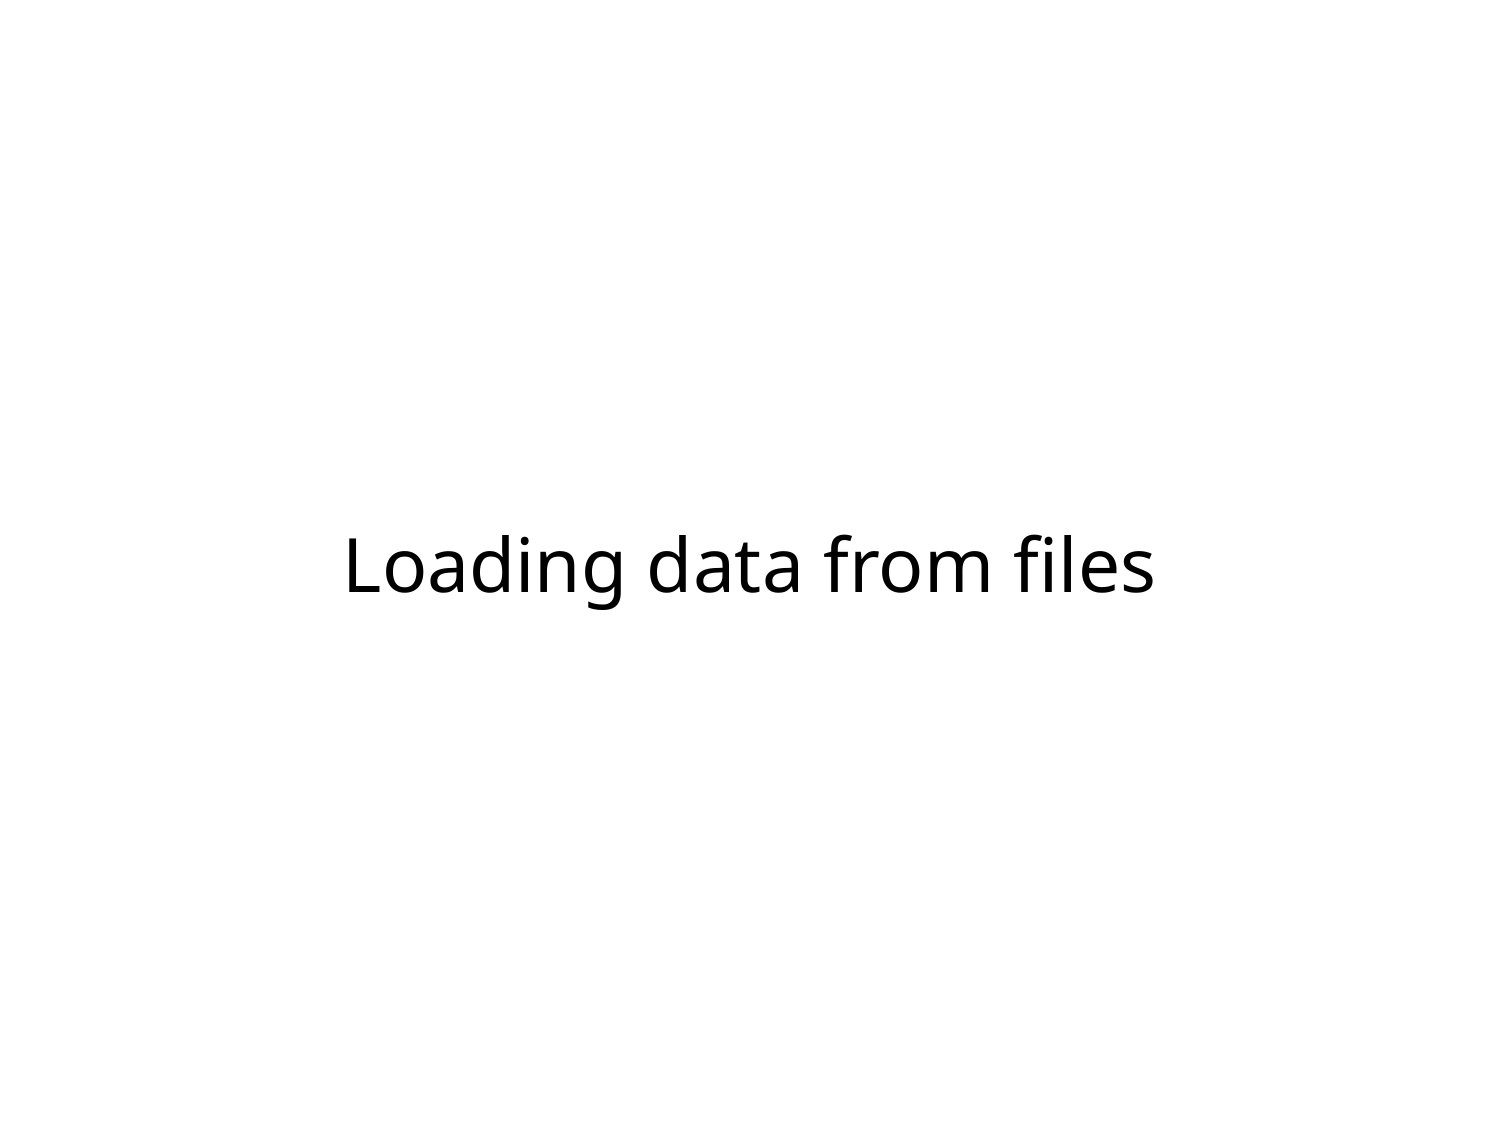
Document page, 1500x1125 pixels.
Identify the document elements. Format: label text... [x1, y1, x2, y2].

title Loading data from files [51, 470, 1449, 655]
